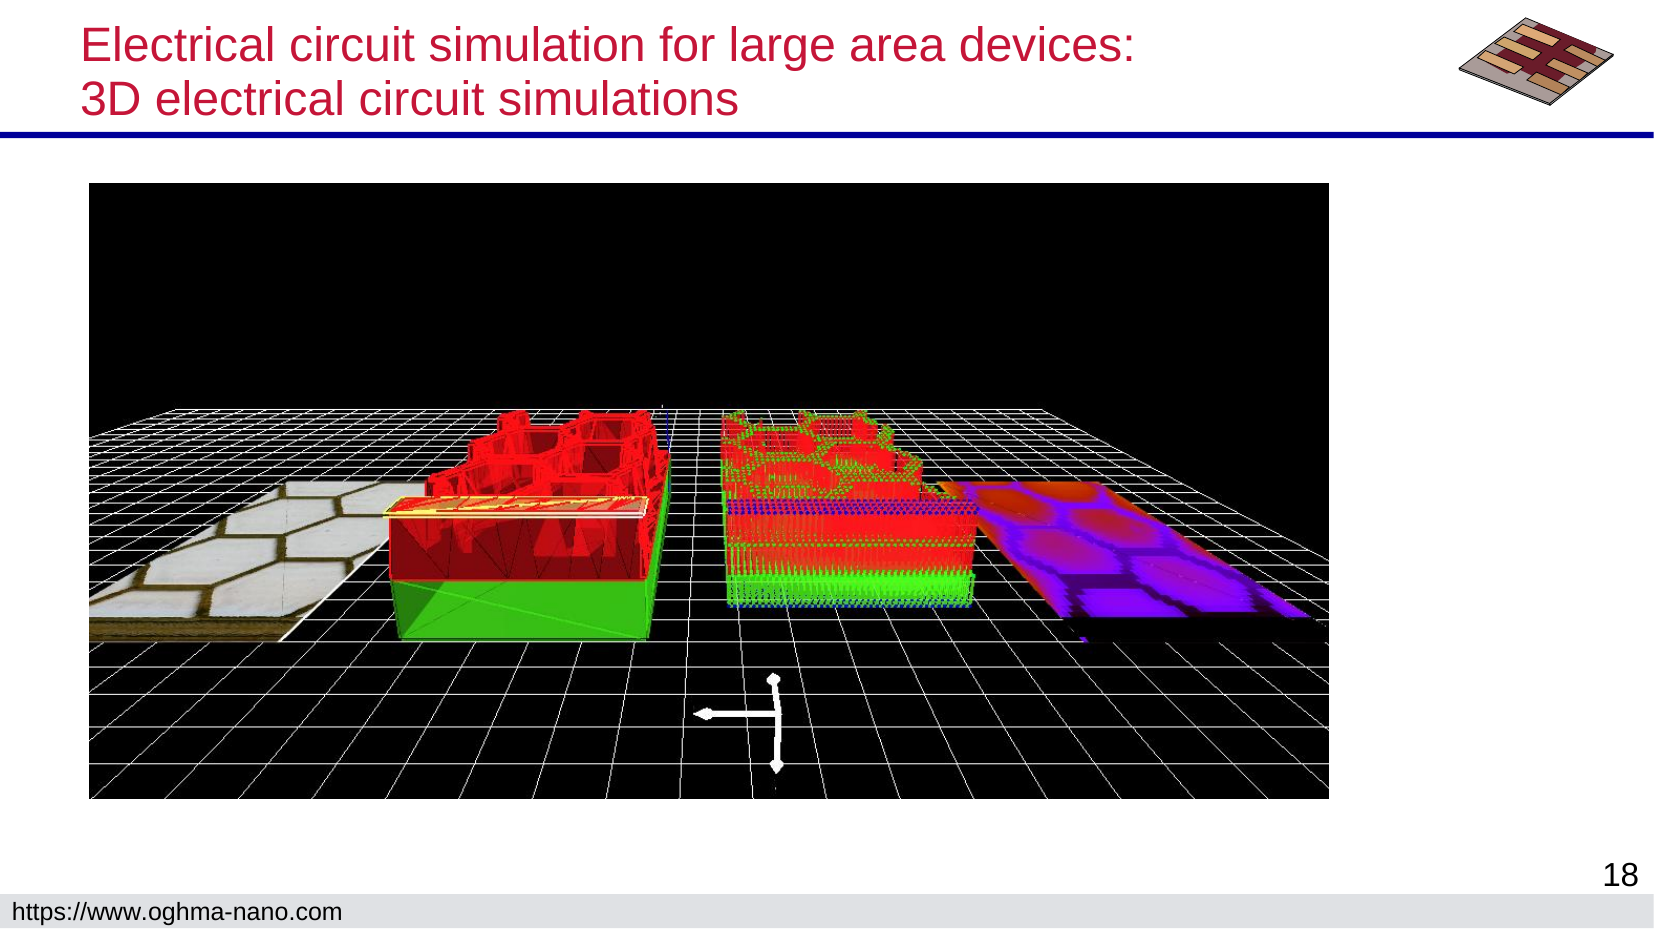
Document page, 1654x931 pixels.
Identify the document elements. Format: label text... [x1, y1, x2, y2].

picture [89, 183, 1329, 799]
text_box <number> [1587, 845, 1654, 904]
title Electrical circuit simulation for large area devices: 3D electrical circuit simulations [65, 9, 1430, 134]
